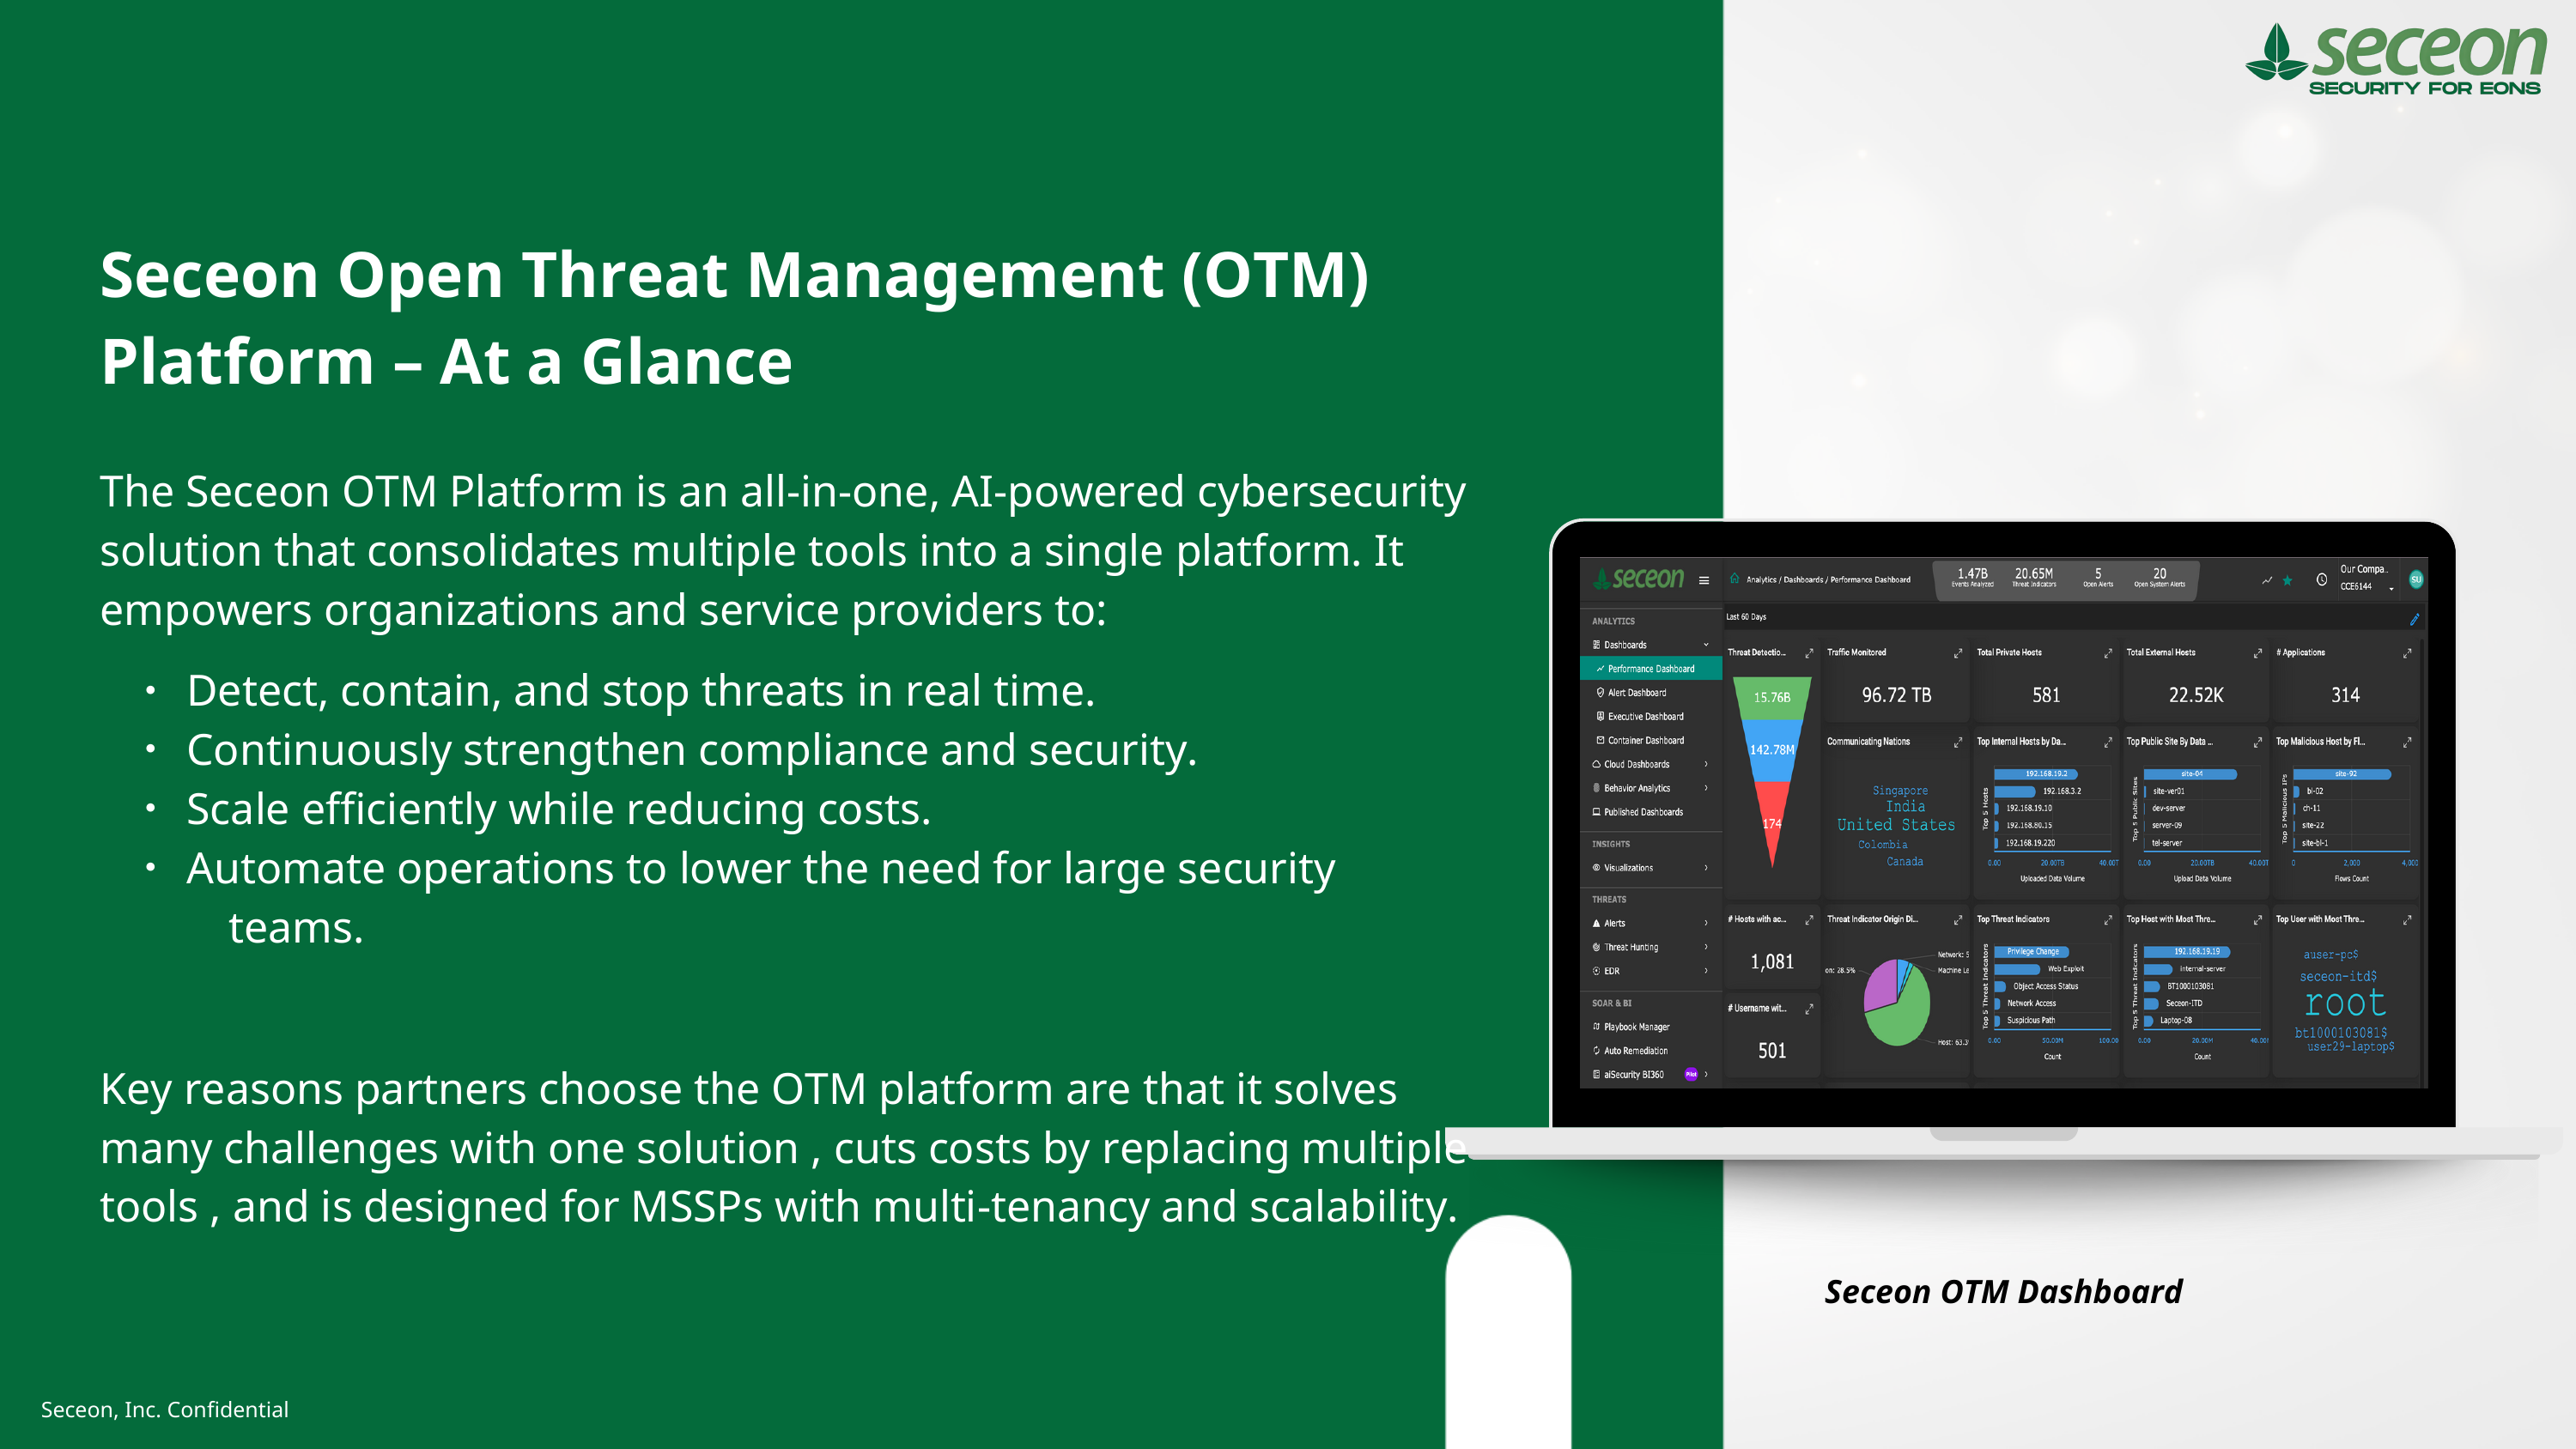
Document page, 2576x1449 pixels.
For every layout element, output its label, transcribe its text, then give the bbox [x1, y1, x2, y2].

text_box Seceon OTM Dashboard [1801, 1255, 2207, 1295]
text_box [1469, 518, 2563, 1256]
text_box Seceon Open Threat Management (OTM) Platform – At a Glance [100, 223, 1470, 398]
text_box The Seceon OTM Platform is an all-in-one, AI-powered cybersecurity solution that consolidates multiple tools into a single platform. It empowers organizations and service providers to: Detect, contain, and stop threats in real time. Continuously strengthen compliance and security. Scale efficiently while reducing costs. Automate operations to lower the need for large security teams. Key reasons partners choose the OTM platform are that it solves many challenges with one solution , cuts costs by replacing multiple tools , and is designed for MSSPs with multi-tenancy and scalability. [100, 456, 1470, 1222]
